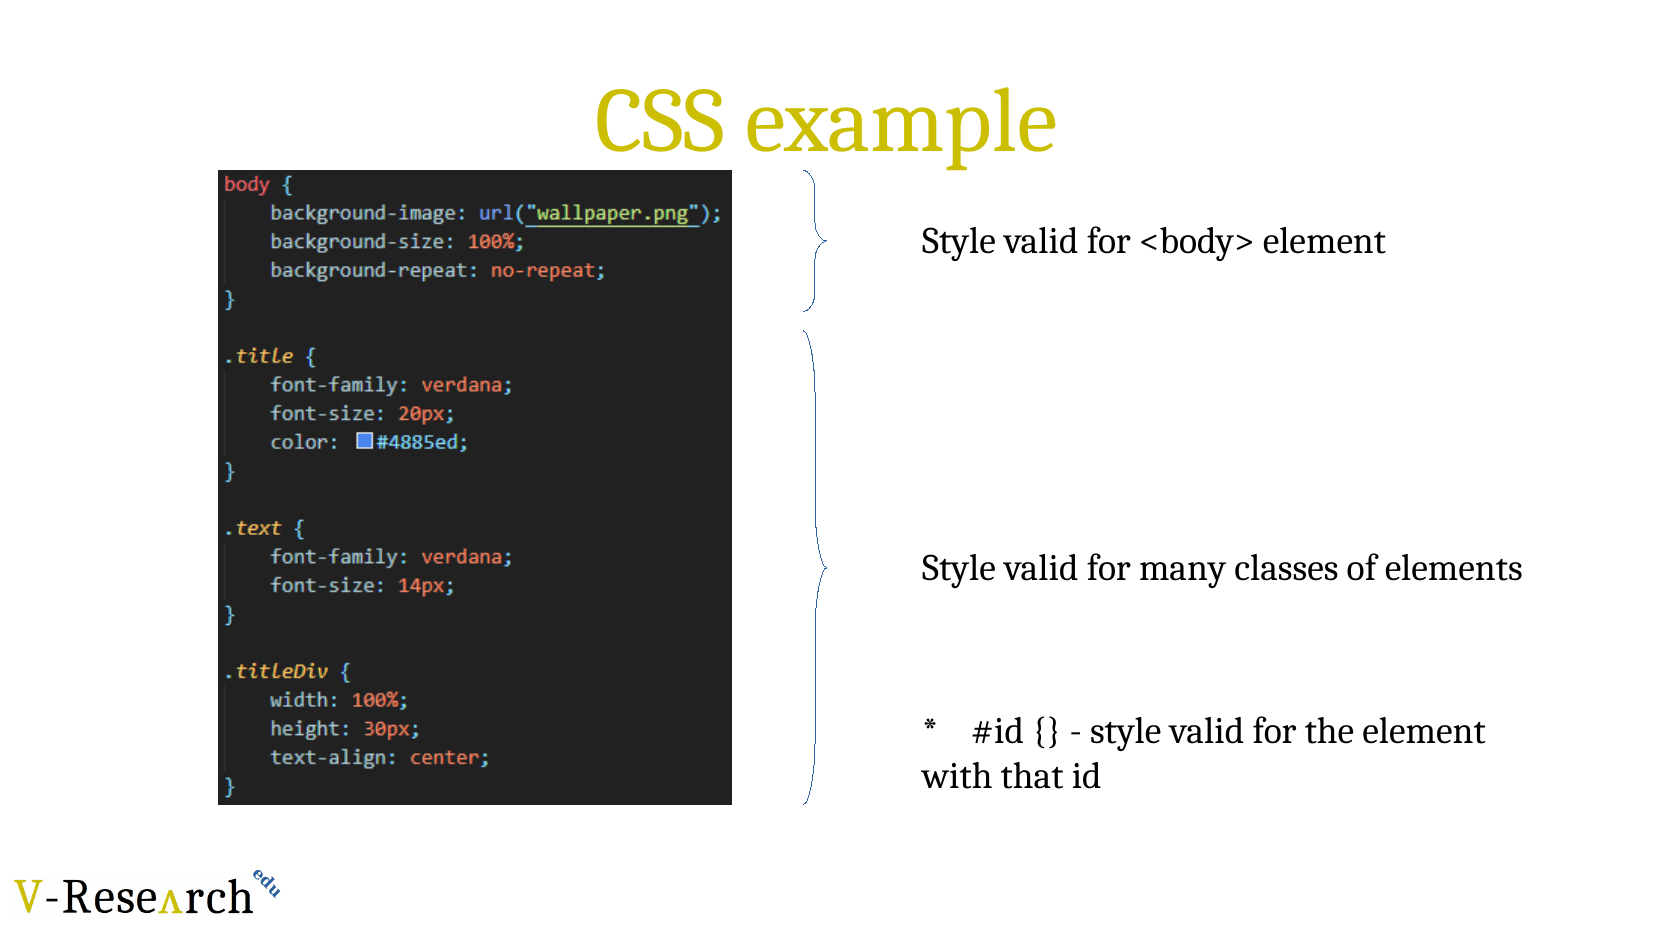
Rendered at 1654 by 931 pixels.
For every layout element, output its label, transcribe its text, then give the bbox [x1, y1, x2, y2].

text_box edu [222, 847, 333, 931]
picture [218, 170, 732, 805]
picture [11, 876, 255, 916]
title CSS example [82, 37, 1571, 193]
text_box * #id {} - style valid for the element with that id [922, 706, 1534, 805]
list Style valid for <body> element [922, 216, 1436, 266]
text_box Style valid for many classes of elements [922, 543, 1534, 593]
